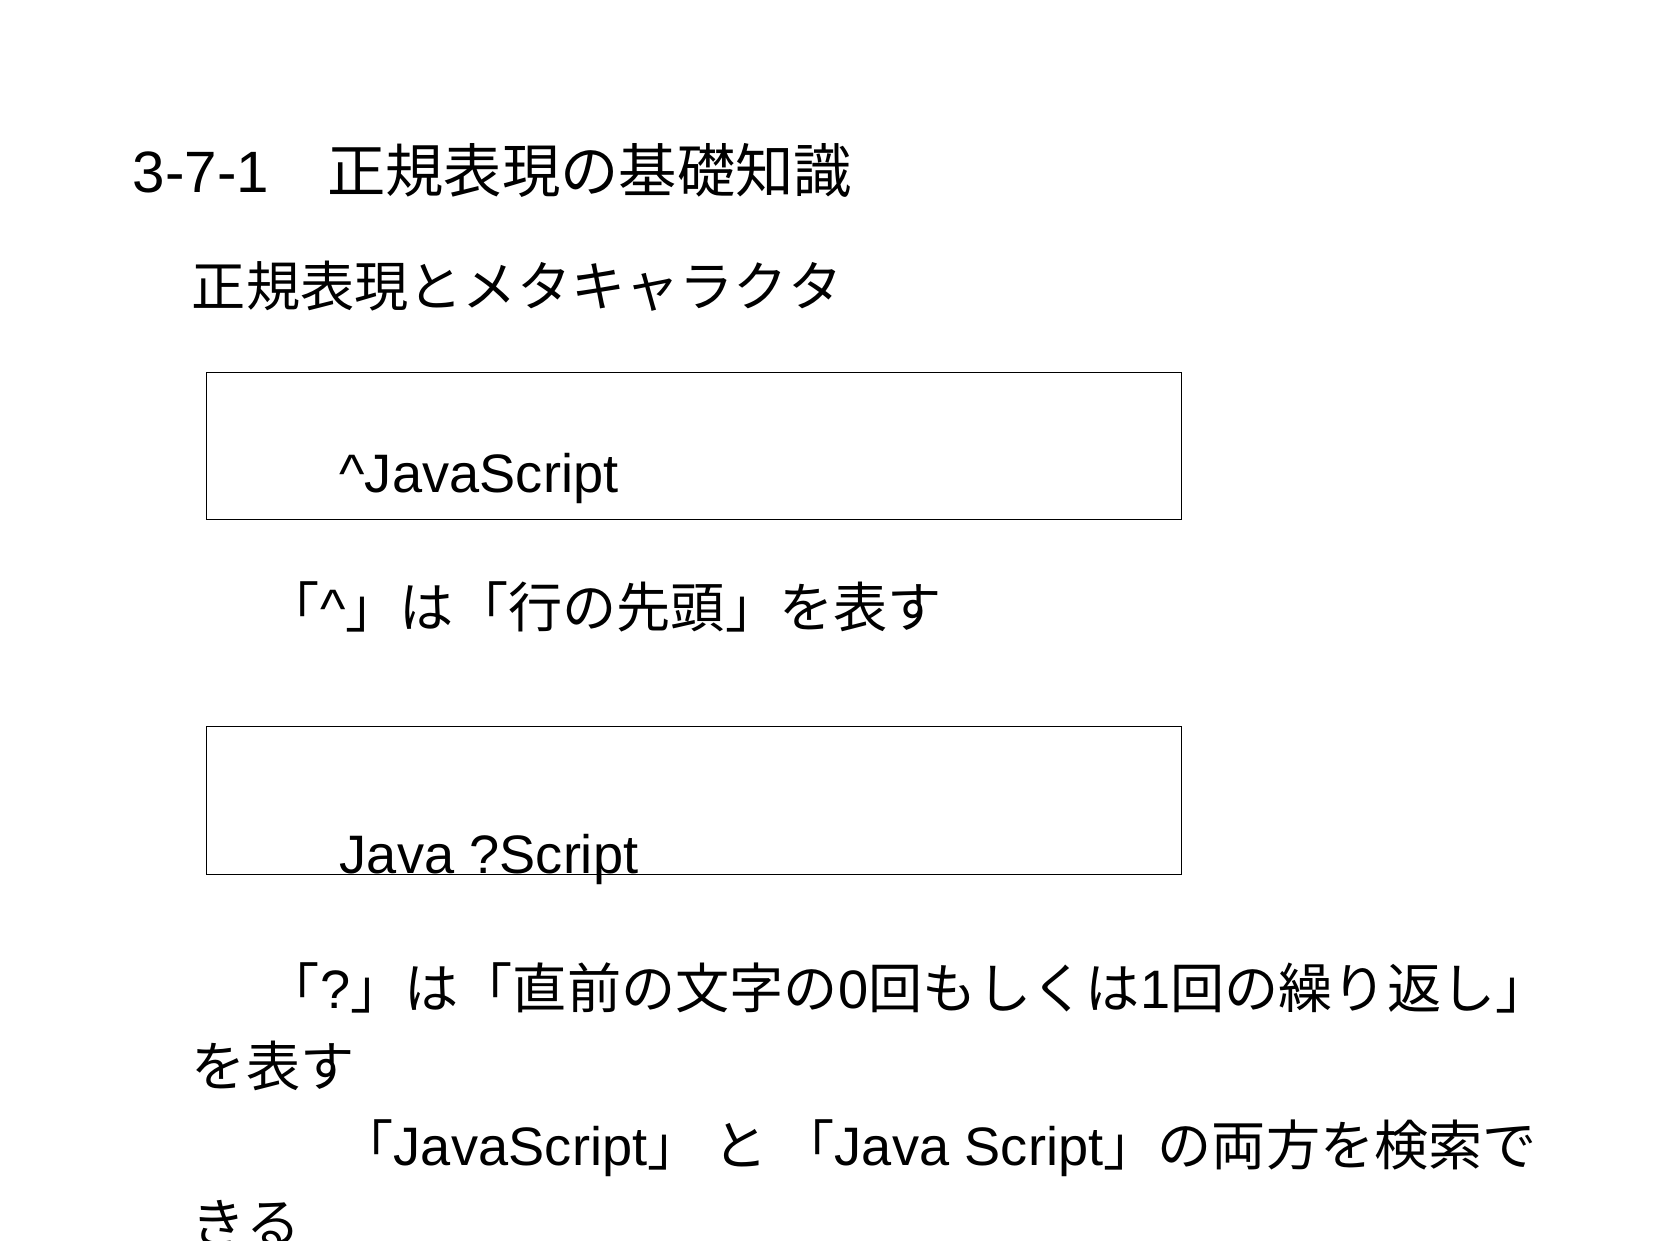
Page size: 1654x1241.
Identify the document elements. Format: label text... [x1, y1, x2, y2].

text_box 正規表現とメタキャラクタ ^JavaScript 「^」は「行の先頭」を表す Java ?Script 「?」は「直前の文字の0回もしくは1回の繰り返し」を表す 「JavaScript」 と 「Java Script」の両方を検索できる [177, 236, 1595, 1043]
text_box 3-7-1 正規表現の基礎知識 [118, 118, 1447, 198]
